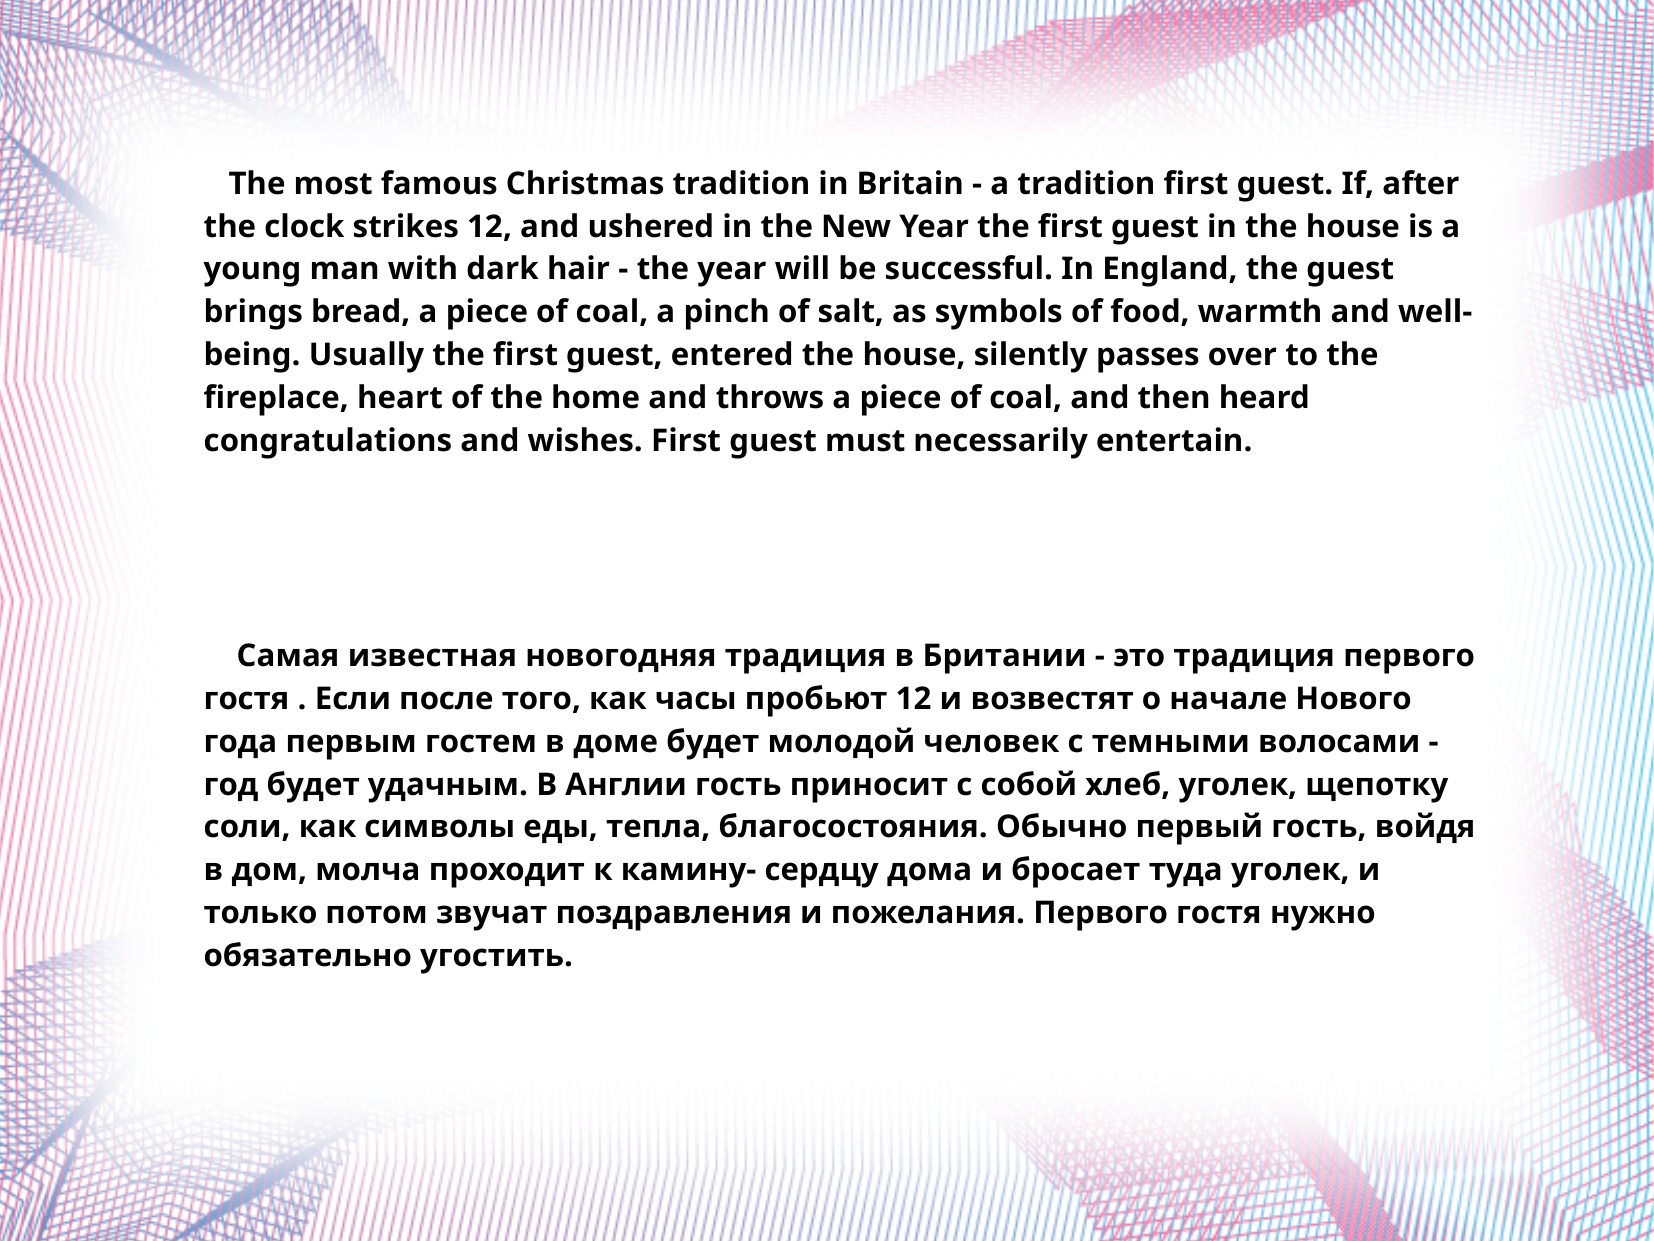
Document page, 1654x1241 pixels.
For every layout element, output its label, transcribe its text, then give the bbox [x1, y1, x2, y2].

picture [0, 0, 1654, 1241]
text_box Самая известная новогодняя традиция в Британии - это традиция первого гостя . Если после того, как часы пробьют 12 и возвестят о начале Нового года первым гостем в доме будет молодой человек с темными волосами - год будет удачным. В Англии гость приносит с собой хлеб, уголек, щепотку соли, как символы еды, тепла, благосостояния. Обычно первый гость, войдя в дом, молча проходит к камину- сердцу дома и бросает туда уголек, и только потом звучат поздравления и пожелания. Первого гостя нужно обязательно угостить. [188, 625, 1501, 1111]
text_box The most famous Christmas tradition in Britain - a tradition first guest. If, after the clock strikes 12, and ushered in the New Year the first guest in the house is a young man with dark hair - the year will be successful. In England, the guest brings bread, a piece of coal, a pinch of salt, as symbols of food, warmth and well-being. Usually the first guest, entered the house, silently passes over to the fireplace, heart of the home and throws a piece of coal, and then heard congratulations and wishes. First guest must necessarily entertain. [188, 153, 1501, 625]
